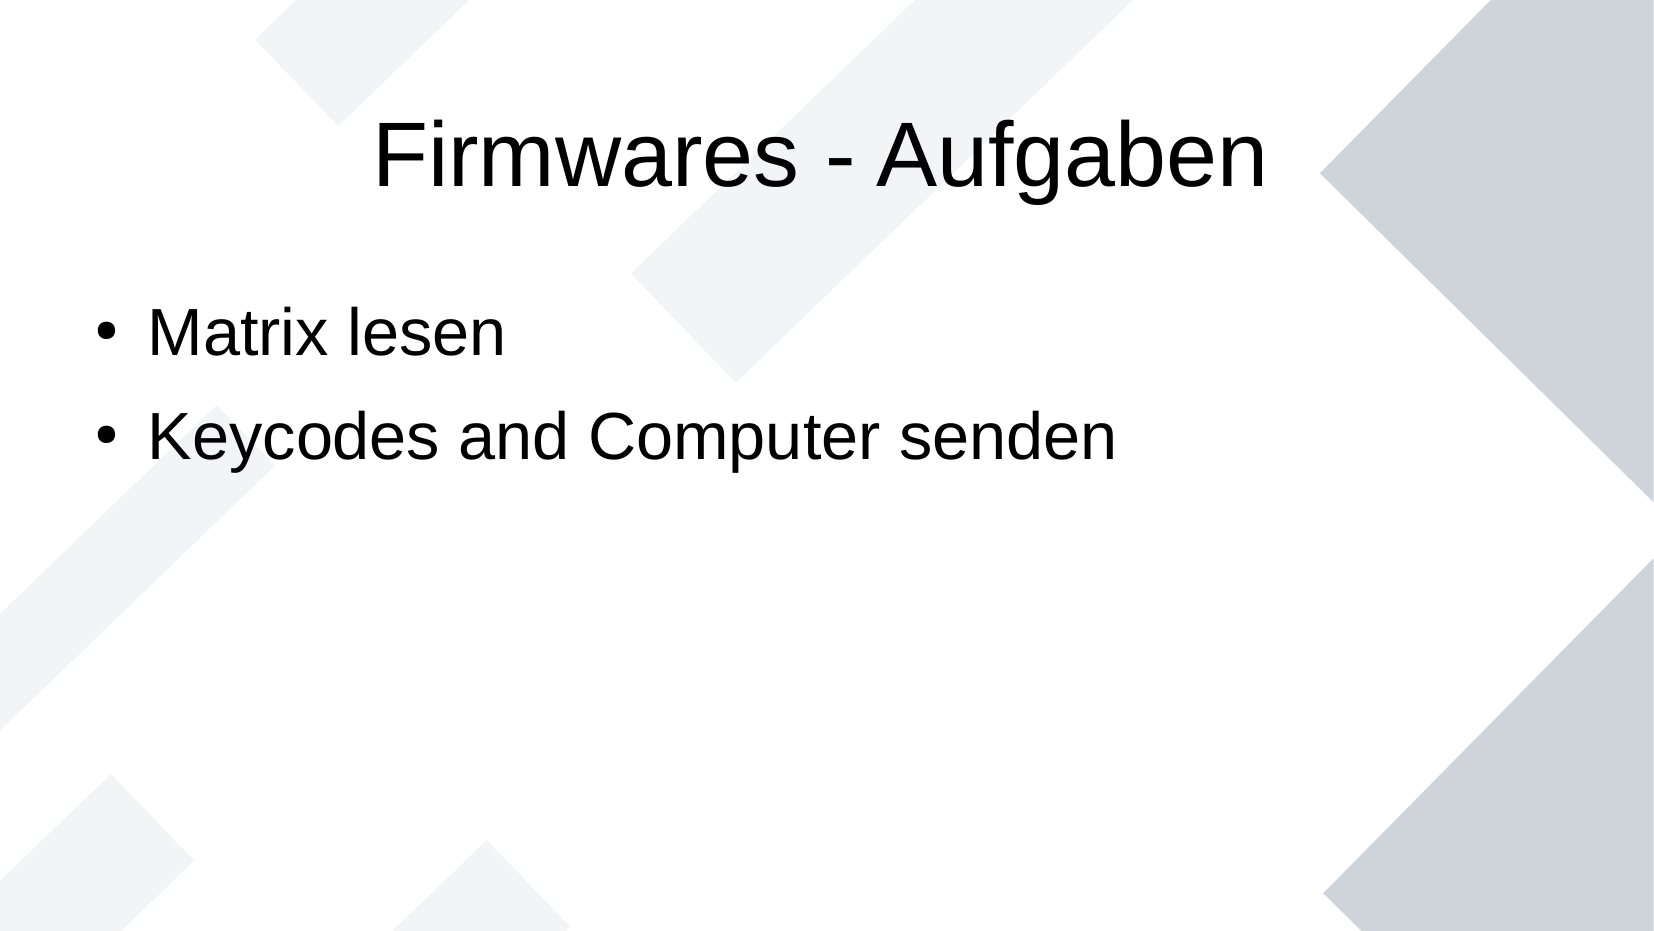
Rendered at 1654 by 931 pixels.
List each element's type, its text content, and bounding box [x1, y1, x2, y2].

title Firmwares - Aufgaben [76, 76, 1565, 233]
list Matrix lesen Keycodes and Computer senden [76, 295, 1565, 835]
